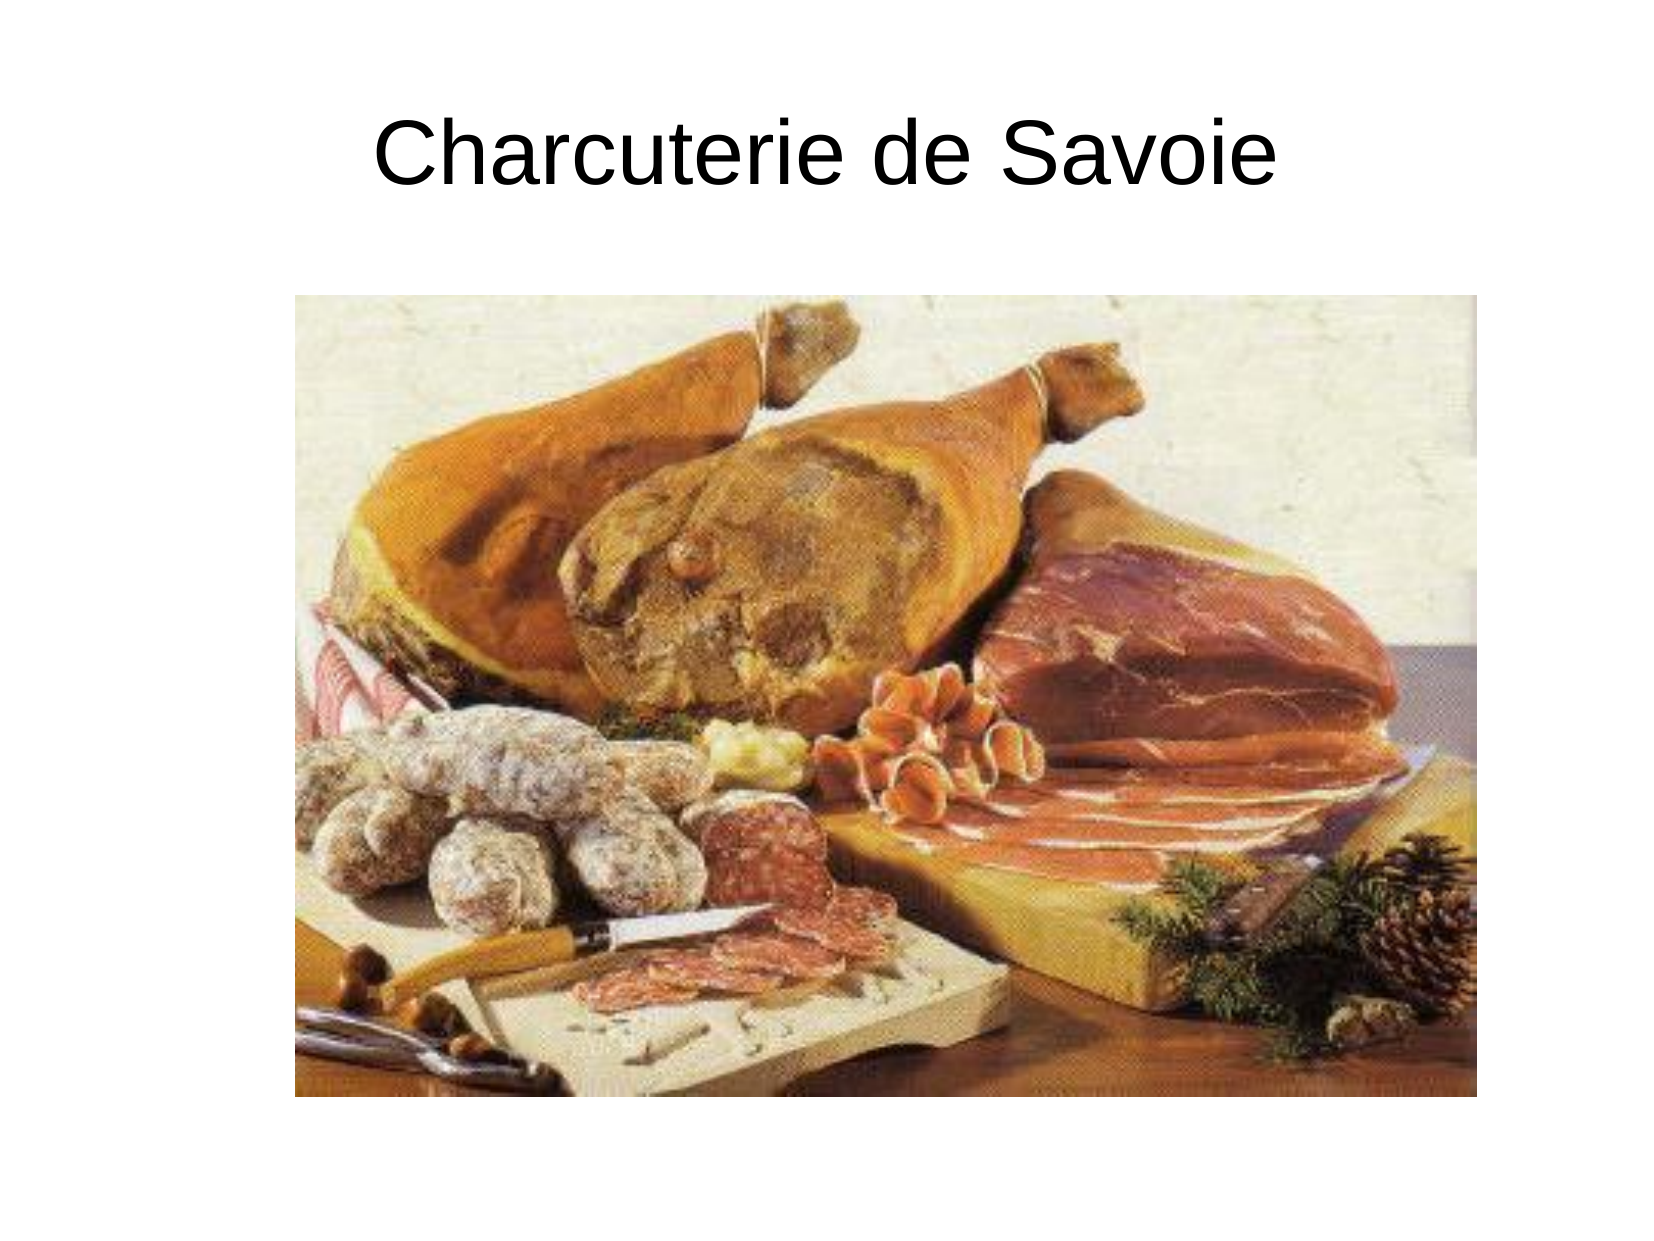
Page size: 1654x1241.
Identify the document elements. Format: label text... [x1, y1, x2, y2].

picture [295, 295, 1477, 1097]
title Charcuterie de Savoie [82, 56, 1571, 250]
